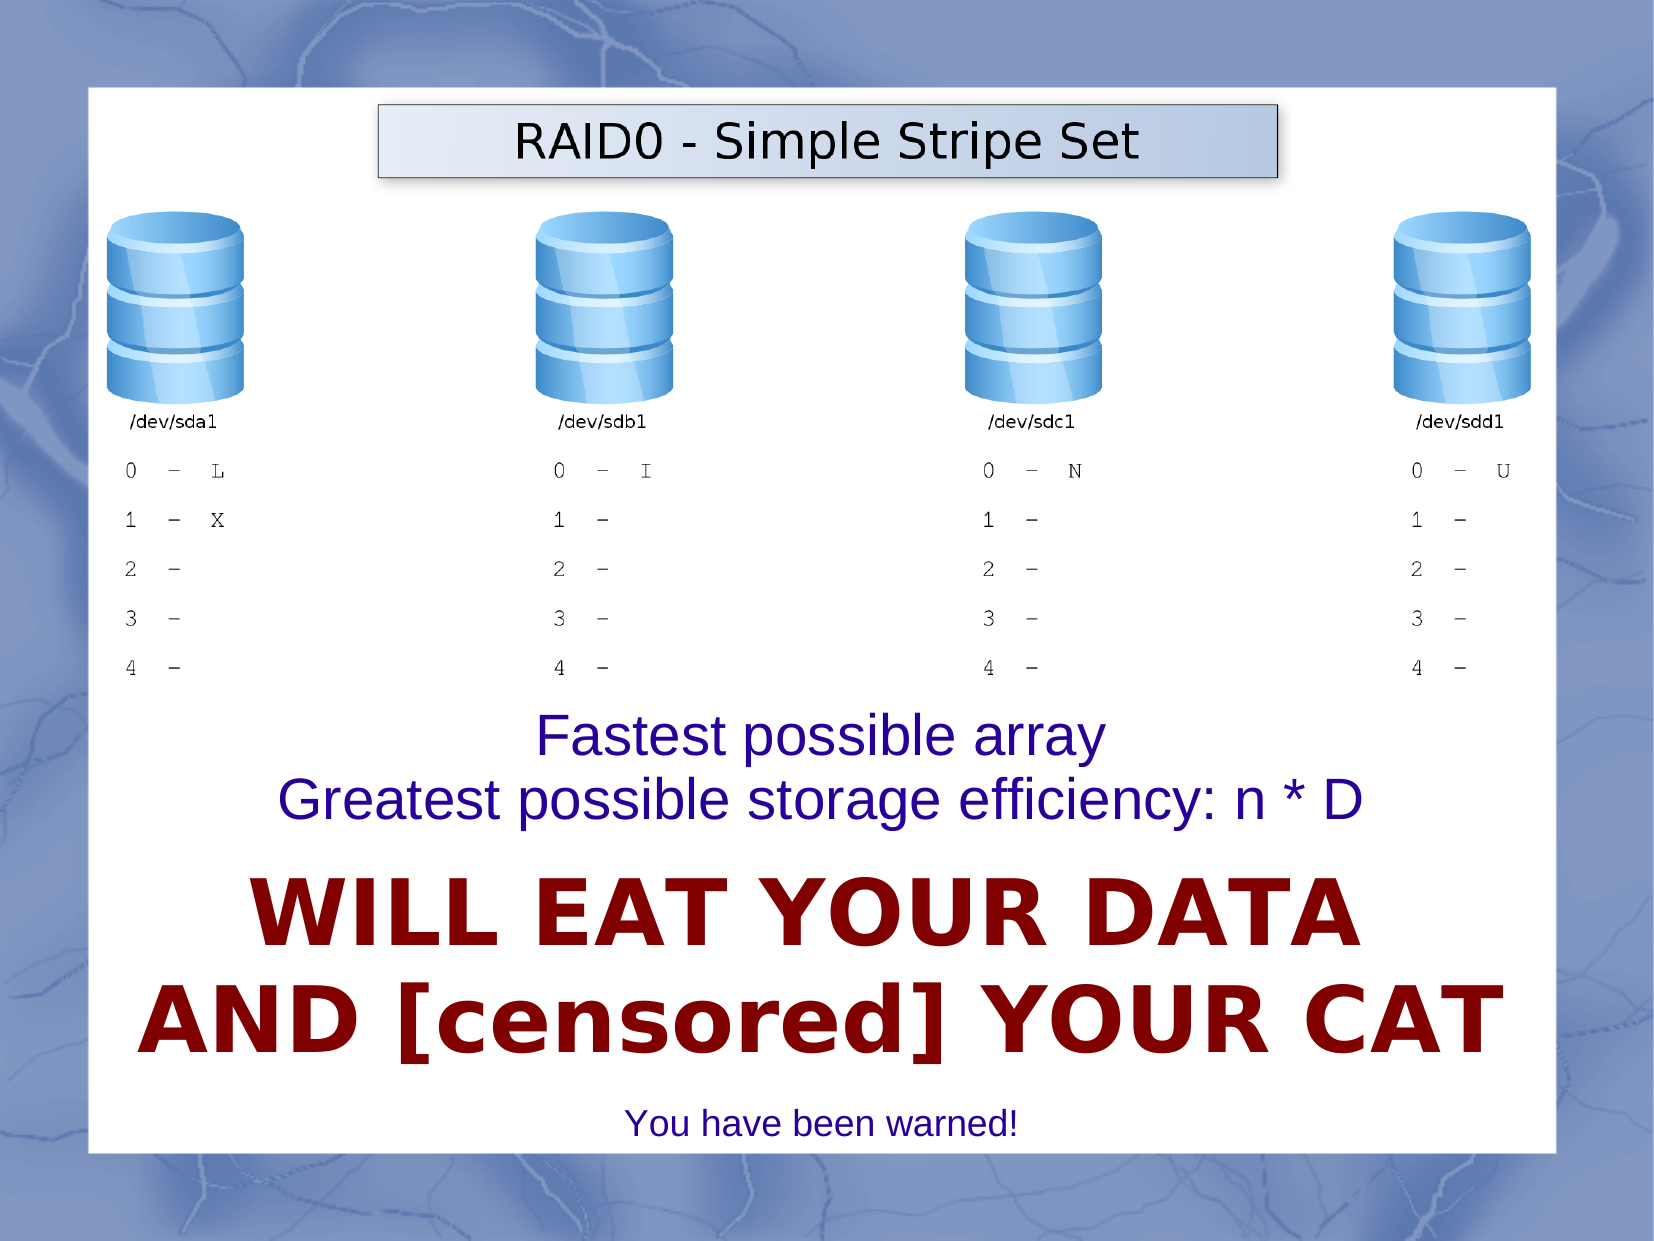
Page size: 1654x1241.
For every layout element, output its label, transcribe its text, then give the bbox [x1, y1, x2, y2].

picture [0, 0, 1654, 1241]
title Fastest possible array Greatest possible storage efficiency: n * D WILL EAT YOUR DATA AND [censored] YOUR CAT You have been warned! [112, 695, 1531, 1152]
